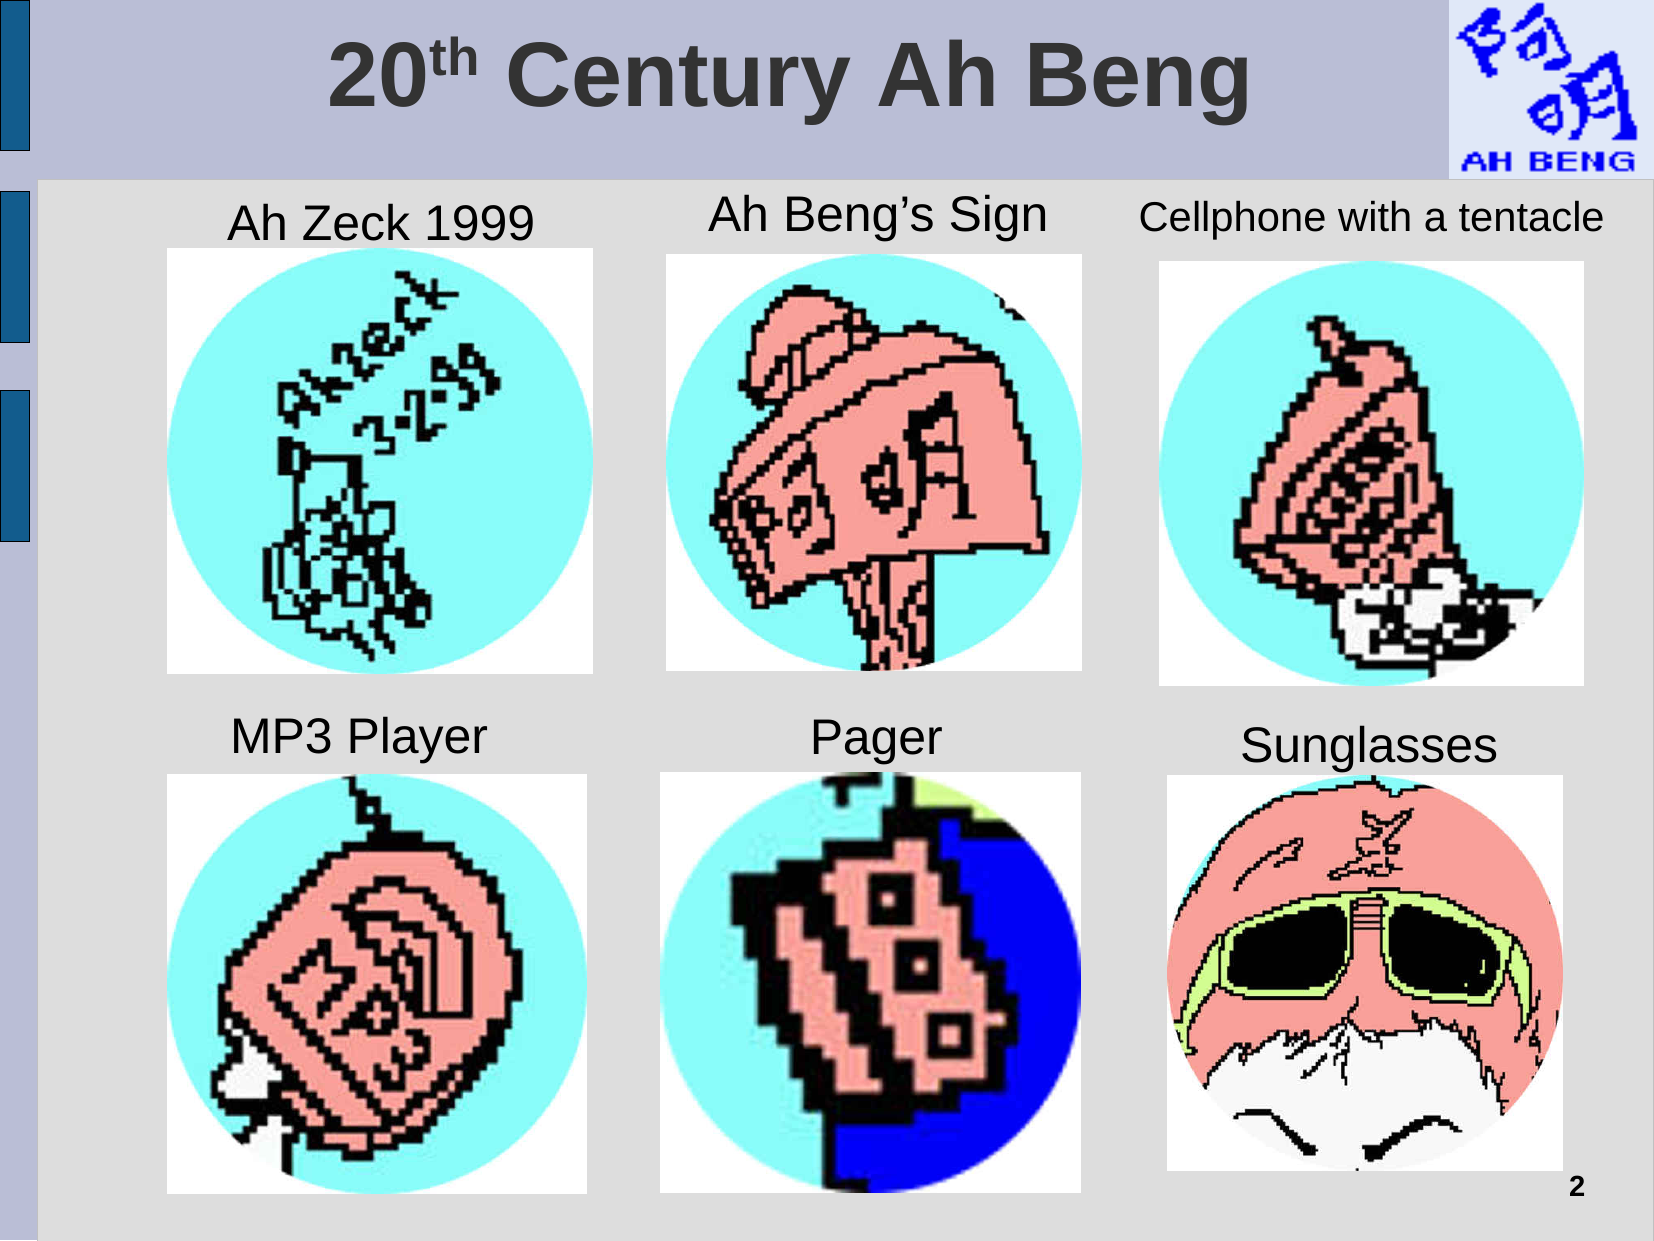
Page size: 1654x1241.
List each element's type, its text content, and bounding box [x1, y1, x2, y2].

title 20th Century Ah Beng [112, 0, 1470, 151]
picture [167, 248, 593, 674]
text_box Cellphone with a tentacle [1118, 186, 1626, 250]
picture [1449, 0, 1654, 179]
text_box Sunglasses [1178, 710, 1560, 775]
text_box Pager [795, 701, 958, 772]
picture [1159, 261, 1584, 686]
text_box Ah Beng’s Sign [687, 178, 1070, 250]
text_box Ah Zeck 1999 [212, 187, 551, 259]
picture [660, 772, 1081, 1193]
picture [167, 774, 587, 1194]
picture [666, 254, 1082, 671]
text_box MP3 Player [168, 700, 550, 772]
picture [1167, 775, 1563, 1171]
